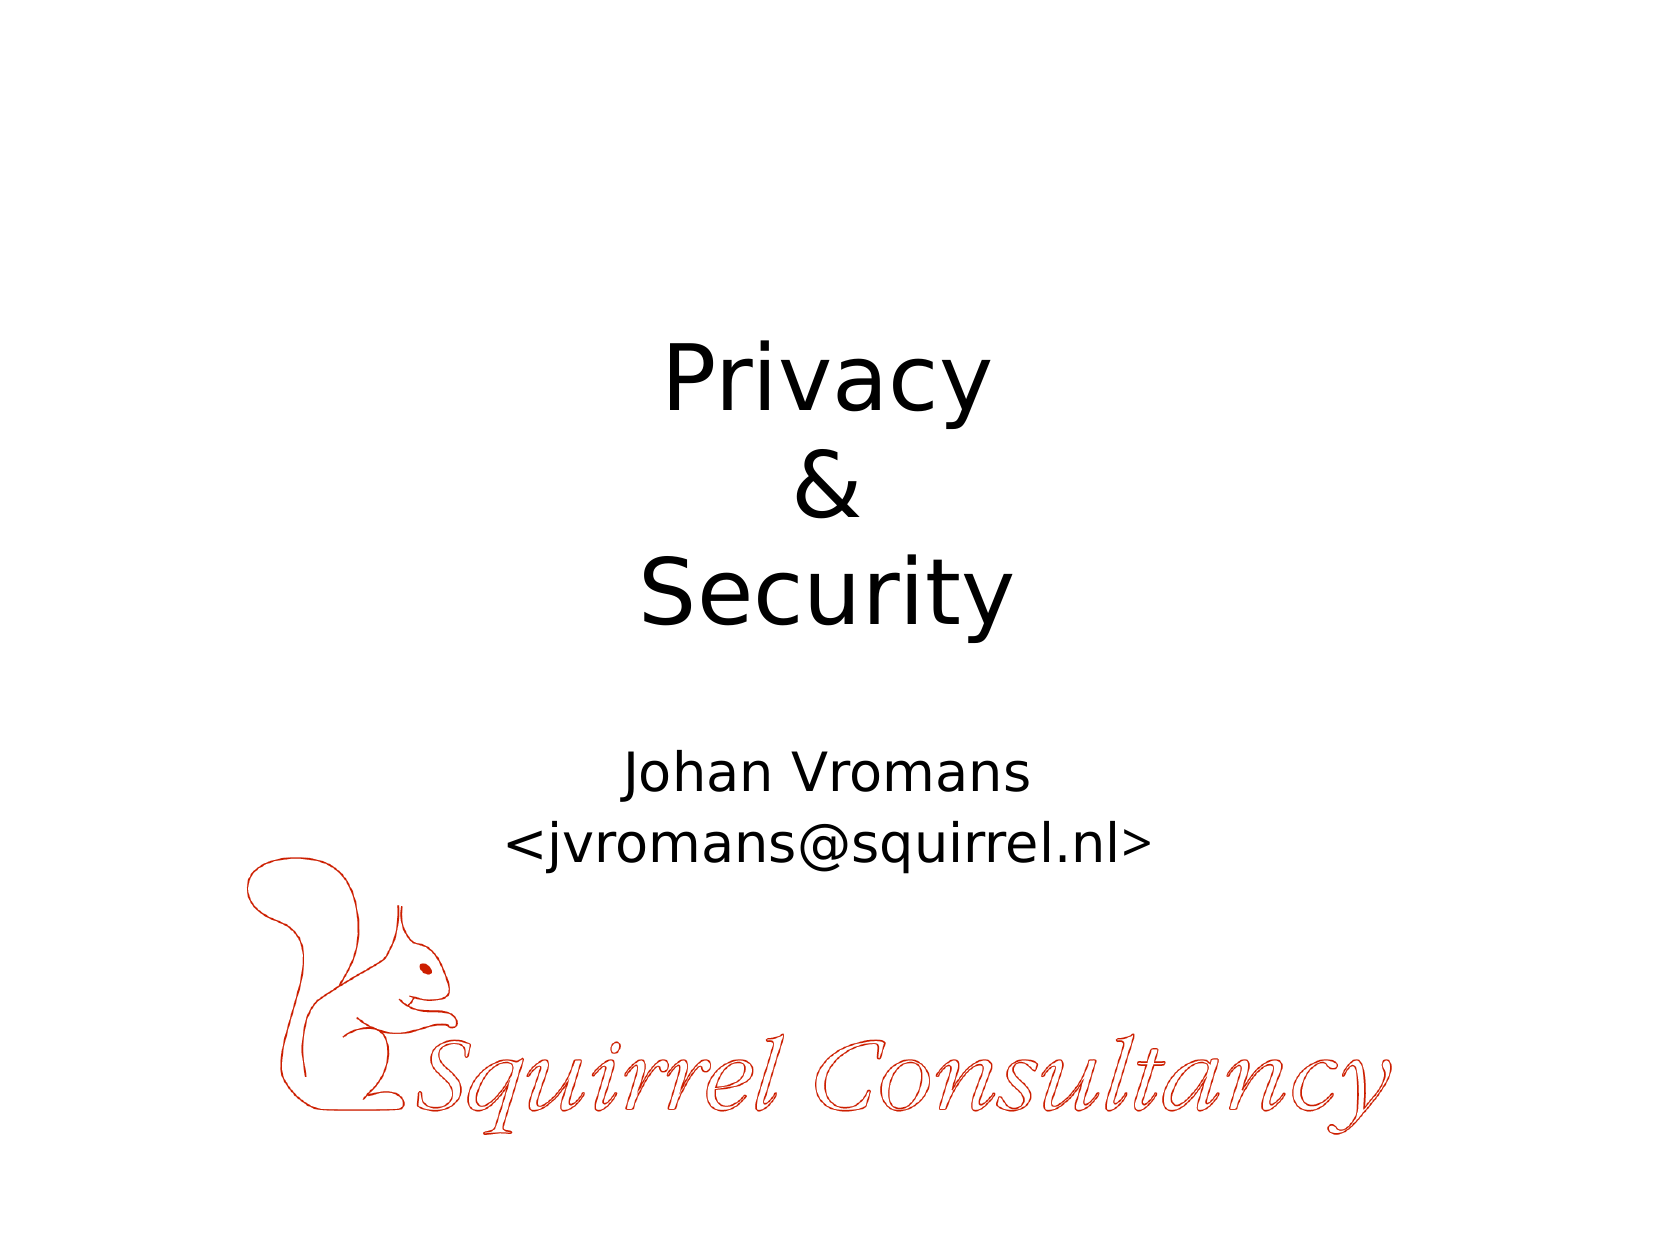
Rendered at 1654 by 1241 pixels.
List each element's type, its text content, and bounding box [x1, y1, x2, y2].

text_box Privacy & Security Johan Vromans <jvromans@squirrel.nl> [121, 136, 1534, 1141]
